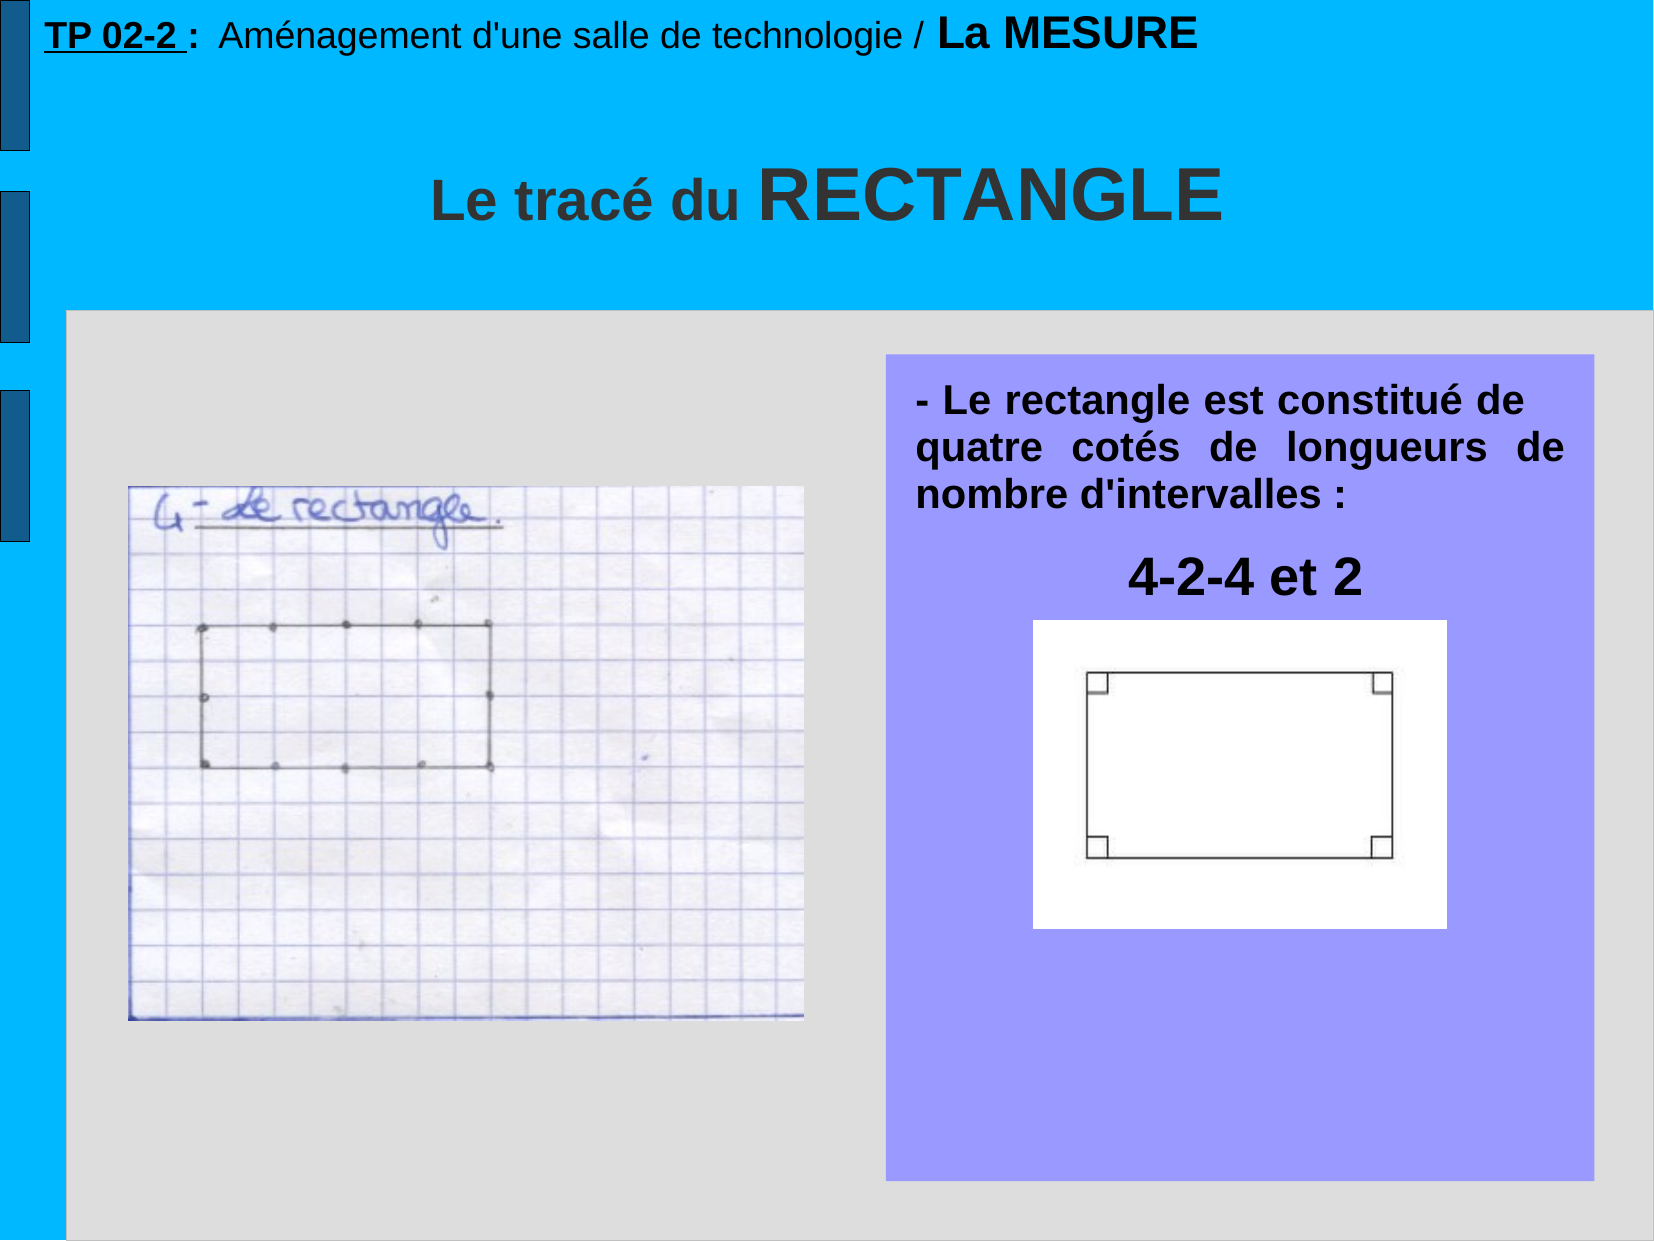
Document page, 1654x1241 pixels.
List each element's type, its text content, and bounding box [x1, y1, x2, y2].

title Le tracé du RECTANGLE [121, 91, 1534, 299]
list - Le rectangle est constitué de quatre cotés de longueurs de nombre d'intervalles : 4-2-4 et 2 [915, 377, 1565, 768]
picture [128, 486, 804, 1021]
text_box [885, 354, 1595, 1182]
text_box TP 02-2 : Aménagement d'une salle de technologie / La MESURE [29, 0, 1214, 68]
picture [1033, 620, 1447, 930]
